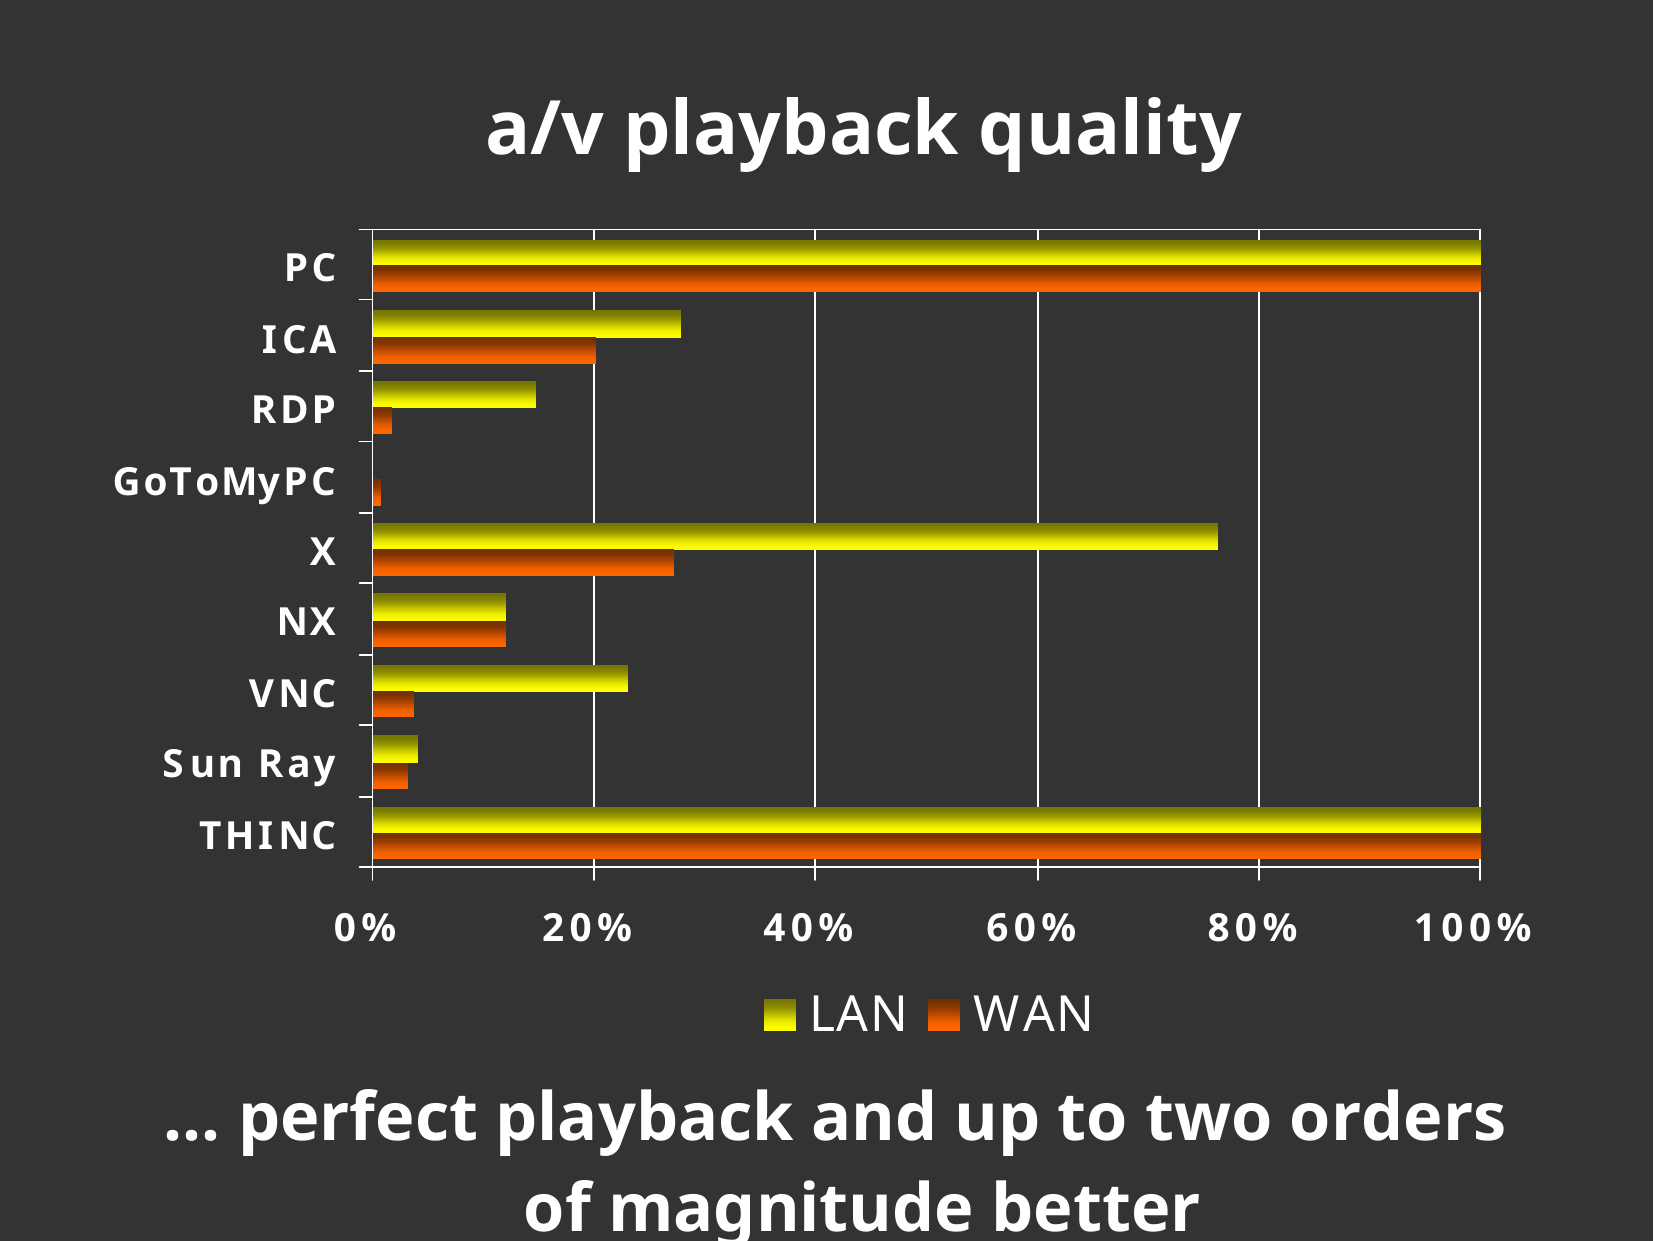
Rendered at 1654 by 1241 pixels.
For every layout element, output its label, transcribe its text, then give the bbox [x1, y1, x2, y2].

list ... perfect playback and up to two orders of magnitude better [121, 1069, 1533, 1232]
chart [77, 201, 1582, 1057]
text_box a/v playback quality [484, 74, 1336, 162]
